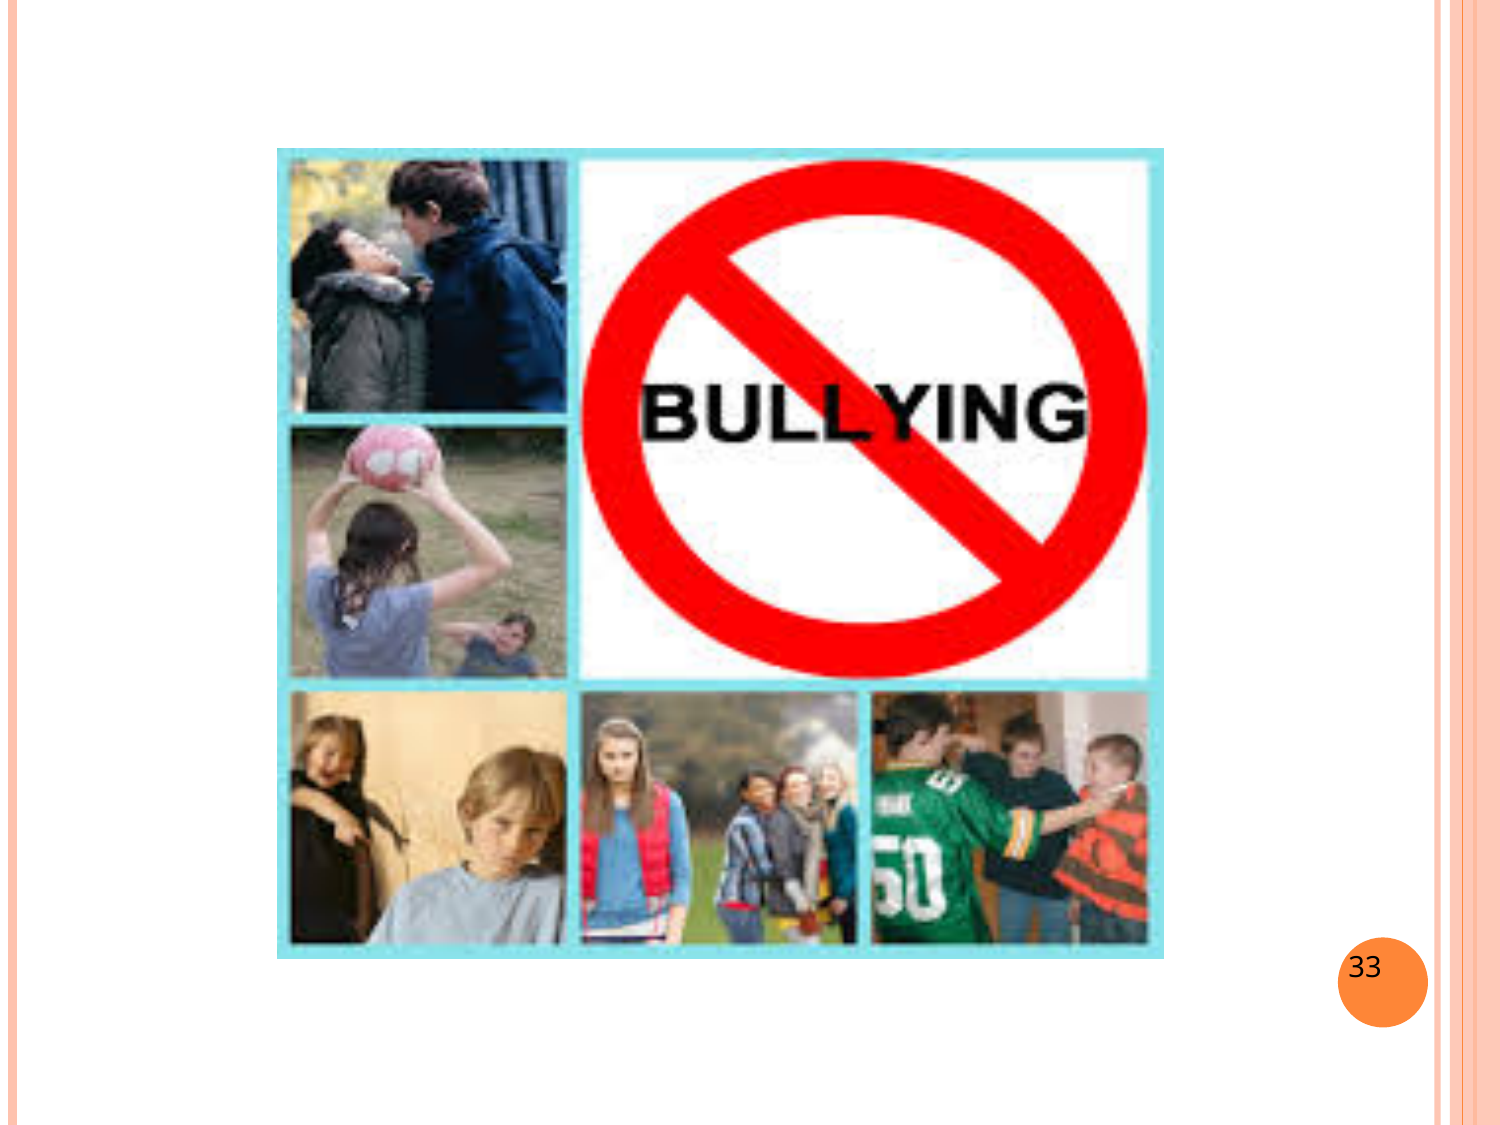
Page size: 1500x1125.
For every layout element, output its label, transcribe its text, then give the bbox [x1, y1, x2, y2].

slide_number <αριθμός> [1333, 940, 1434, 1027]
picture [277, 148, 1164, 959]
